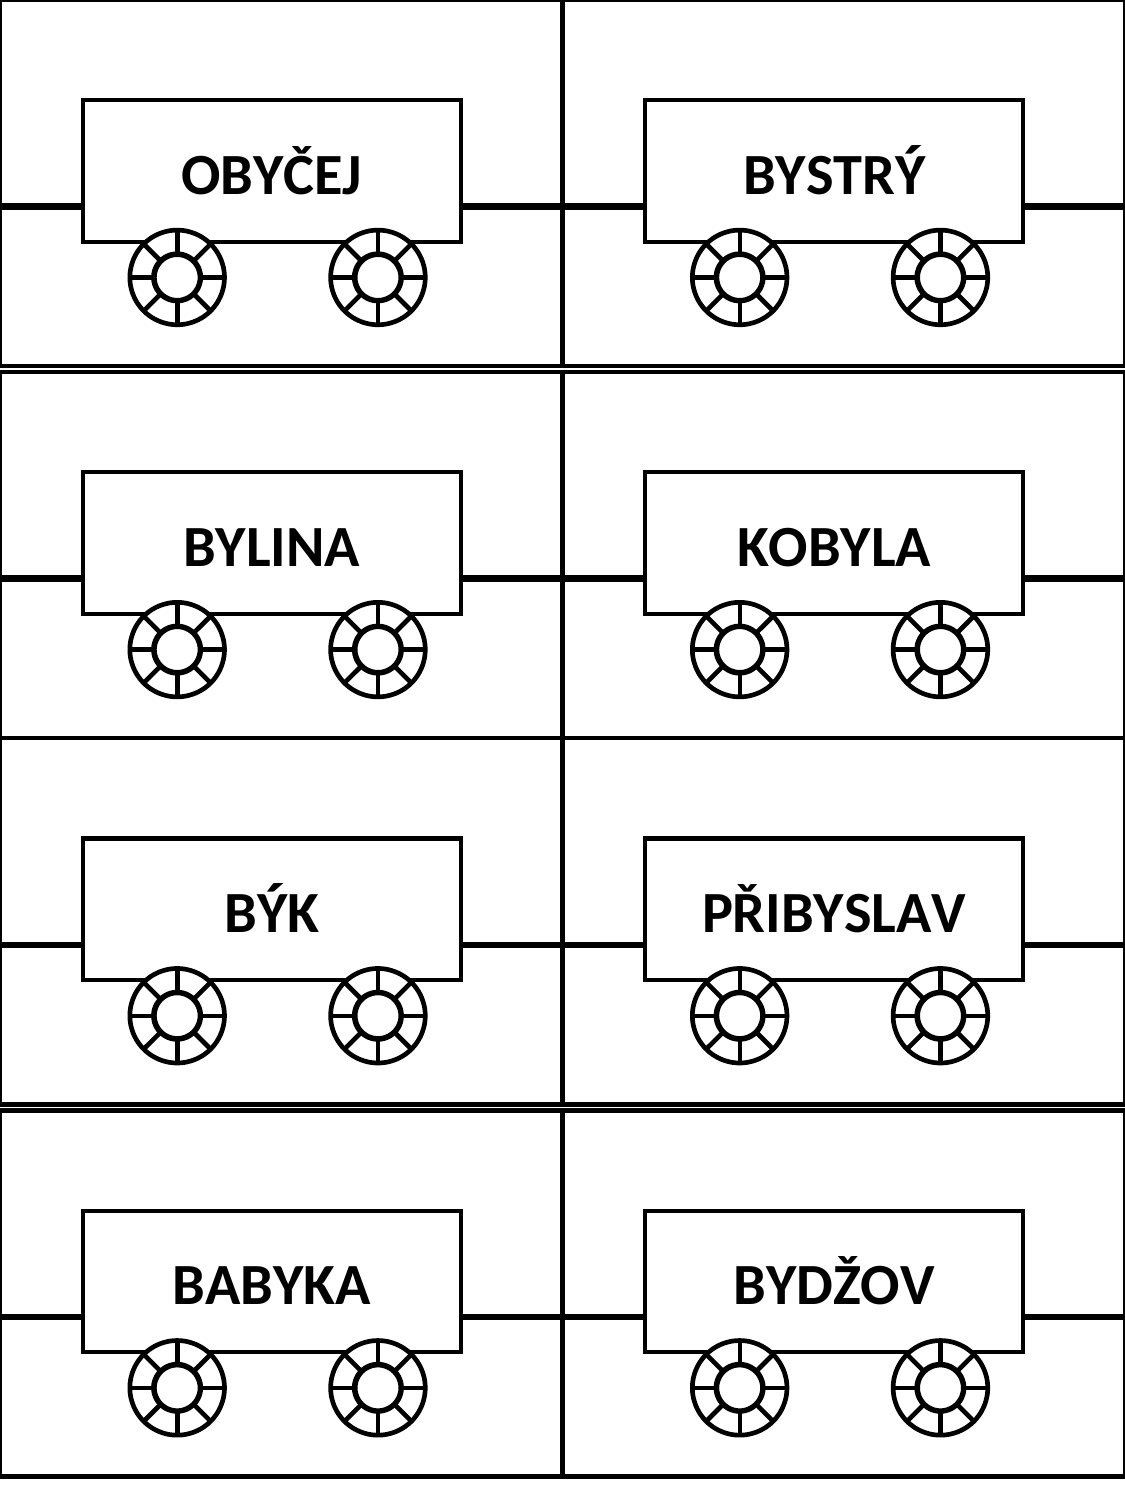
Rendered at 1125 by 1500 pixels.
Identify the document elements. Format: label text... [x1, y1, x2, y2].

text_box PŘIBYSLAV [645, 838, 1024, 981]
text_box BYSTRÝ [645, 100, 1024, 243]
text_box [0, 372, 1125, 575]
text_box BYLINA [82, 472, 461, 614]
text_box [0, 582, 1125, 942]
text_box [0, 948, 1125, 1105]
text_box BÝK [82, 838, 461, 981]
text_box BABYKA [82, 1210, 461, 1353]
text_box OBYČEJ [82, 100, 461, 243]
text_box [0, 0, 1125, 203]
text_box [0, 1320, 1125, 1477]
text_box [0, 210, 1125, 367]
text_box BYDŽOV [645, 1210, 1024, 1353]
text_box [0, 1110, 1125, 1314]
text_box KOBYLA [645, 472, 1024, 614]
